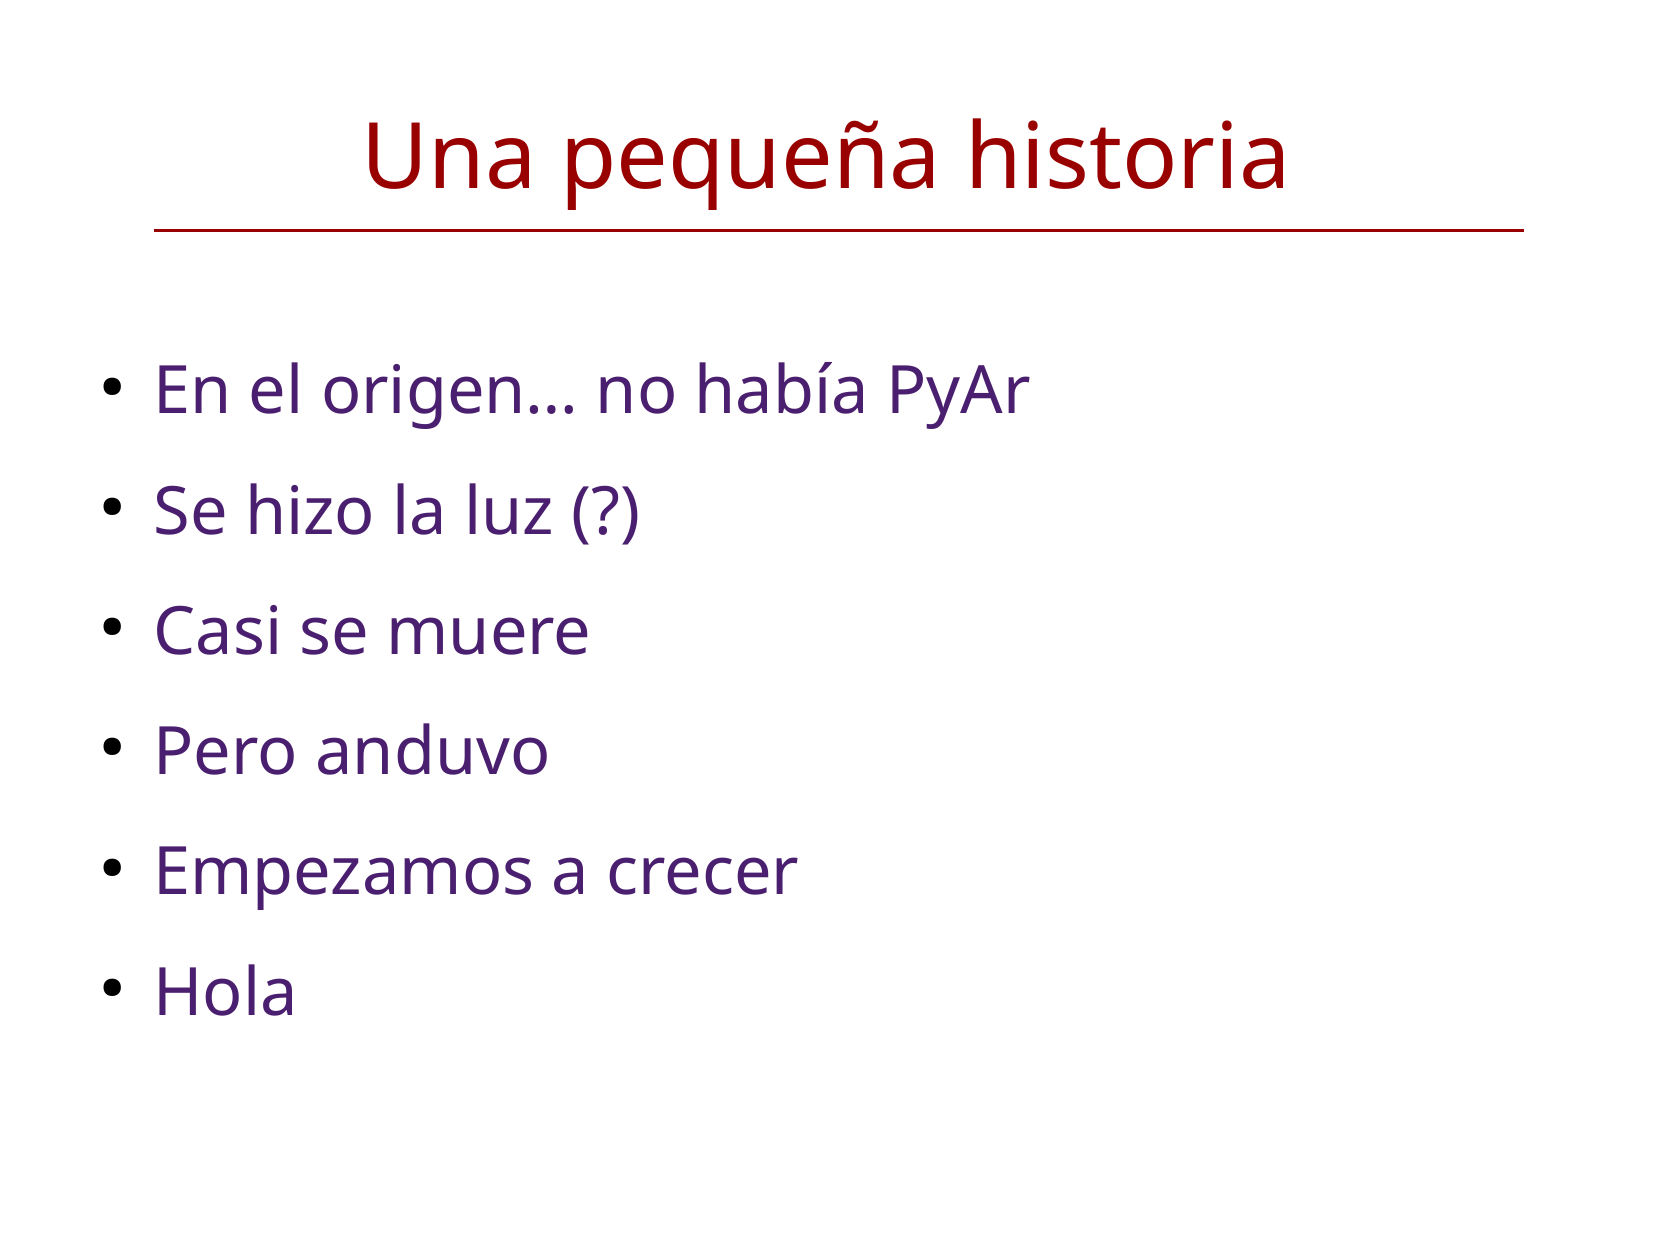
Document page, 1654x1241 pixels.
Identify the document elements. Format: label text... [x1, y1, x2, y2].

list En el origen… no había PyAr Se hizo la luz (?) Casi se muere Pero anduvo Empezamos a crecer Hola [82, 342, 1571, 1062]
title Una pequeña historia [82, 49, 1571, 257]
